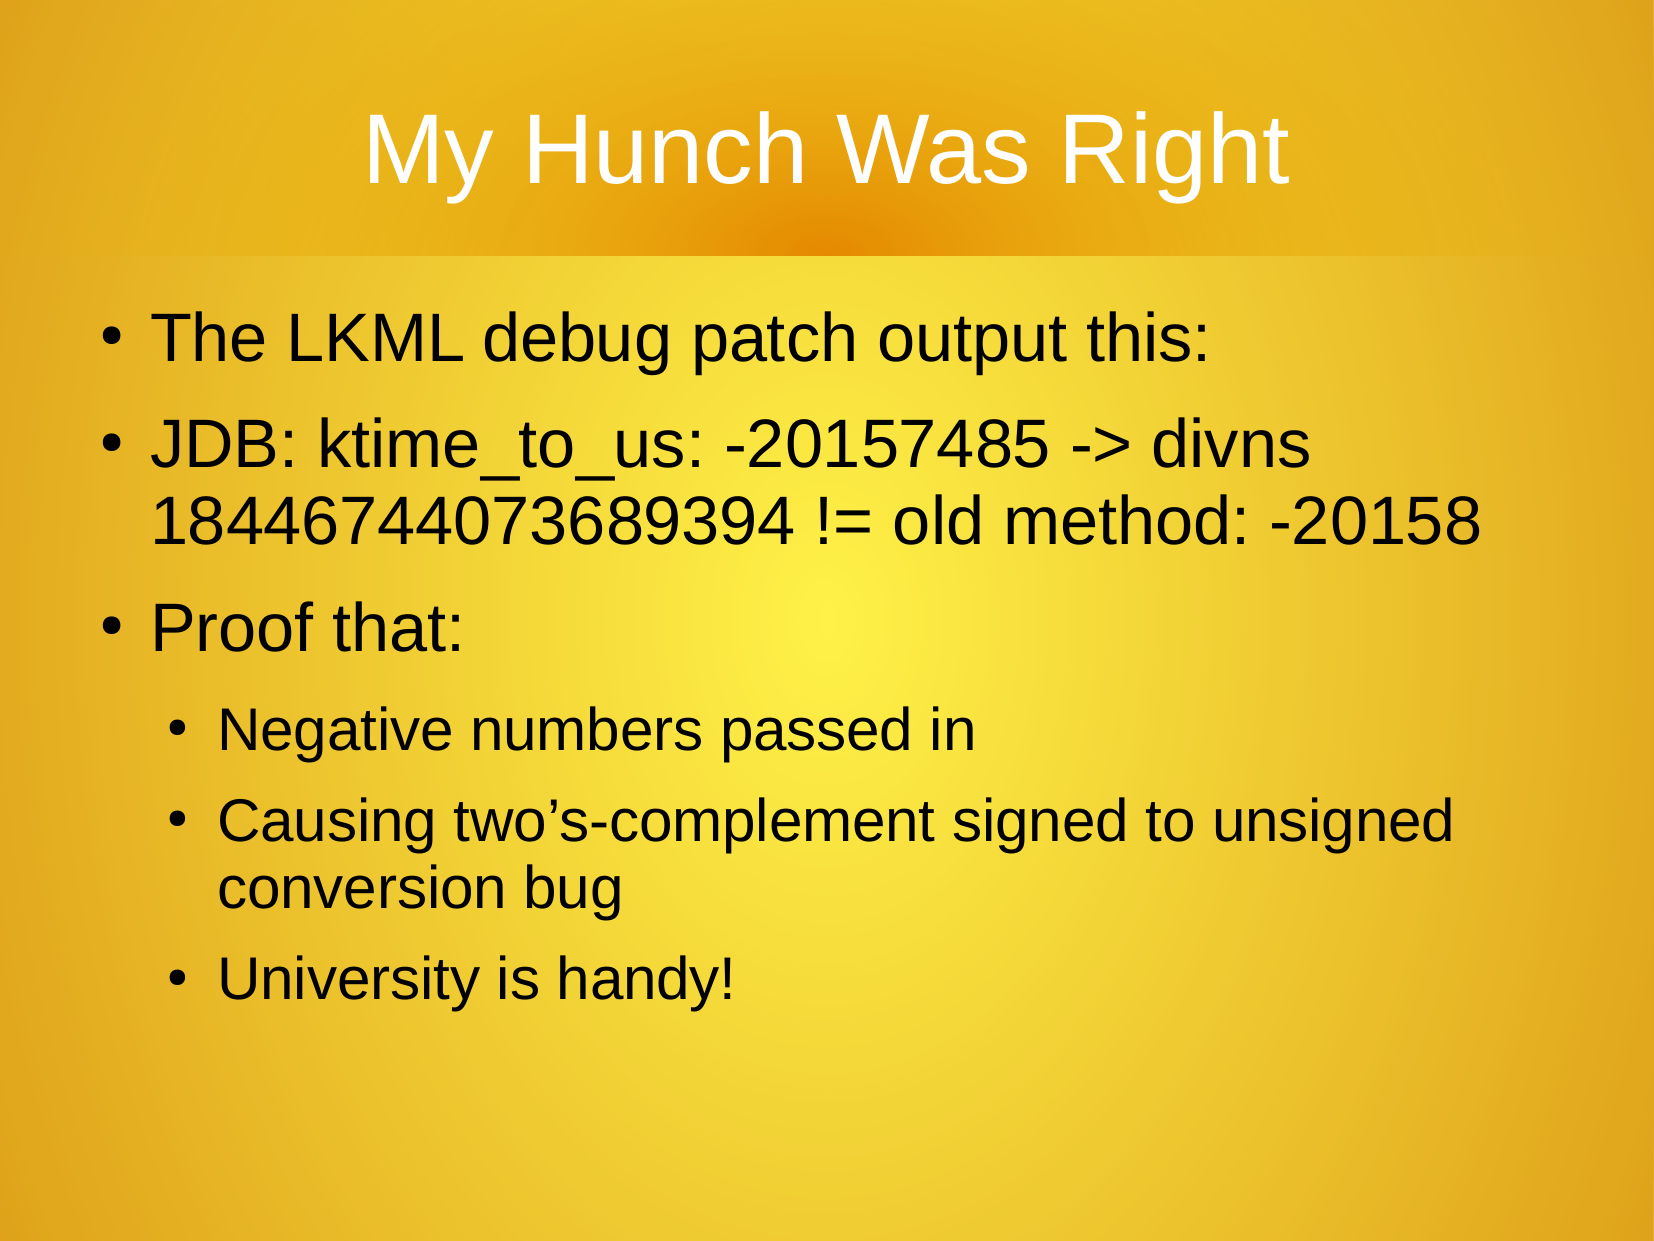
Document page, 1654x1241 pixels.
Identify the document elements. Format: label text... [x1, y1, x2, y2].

list The LKML debug patch output this: JDB: ktime_to_us: -20157485 -> divns 18446744073689394 != old method: -20158 Proof that: Negative numbers passed in Causing two’s-complement signed to unsigned conversion bug University is handy! [82, 299, 1571, 1019]
title My Hunch Was Right [82, 47, 1571, 252]
